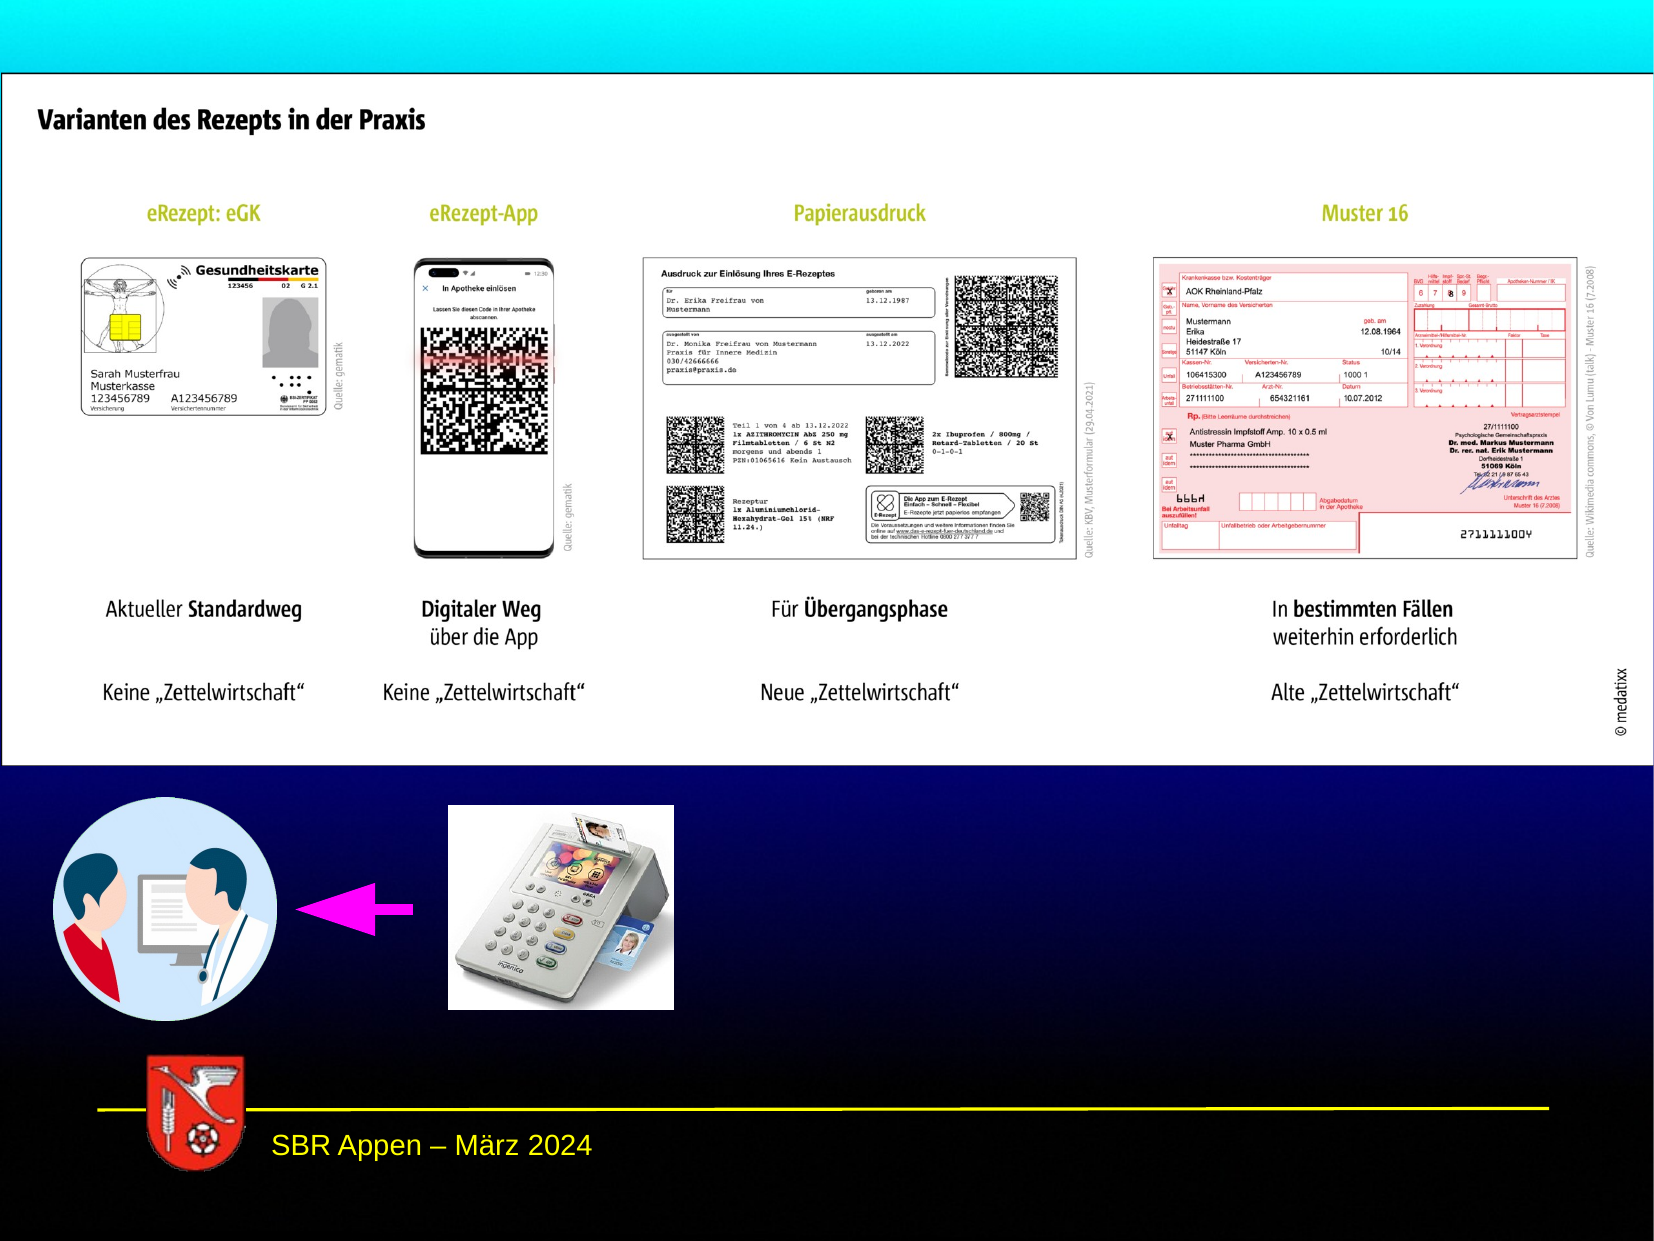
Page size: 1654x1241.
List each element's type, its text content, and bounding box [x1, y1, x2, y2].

text_box SBR Appen – März 2024 [256, 1121, 760, 1170]
picture [0, 0, 1654, 1241]
